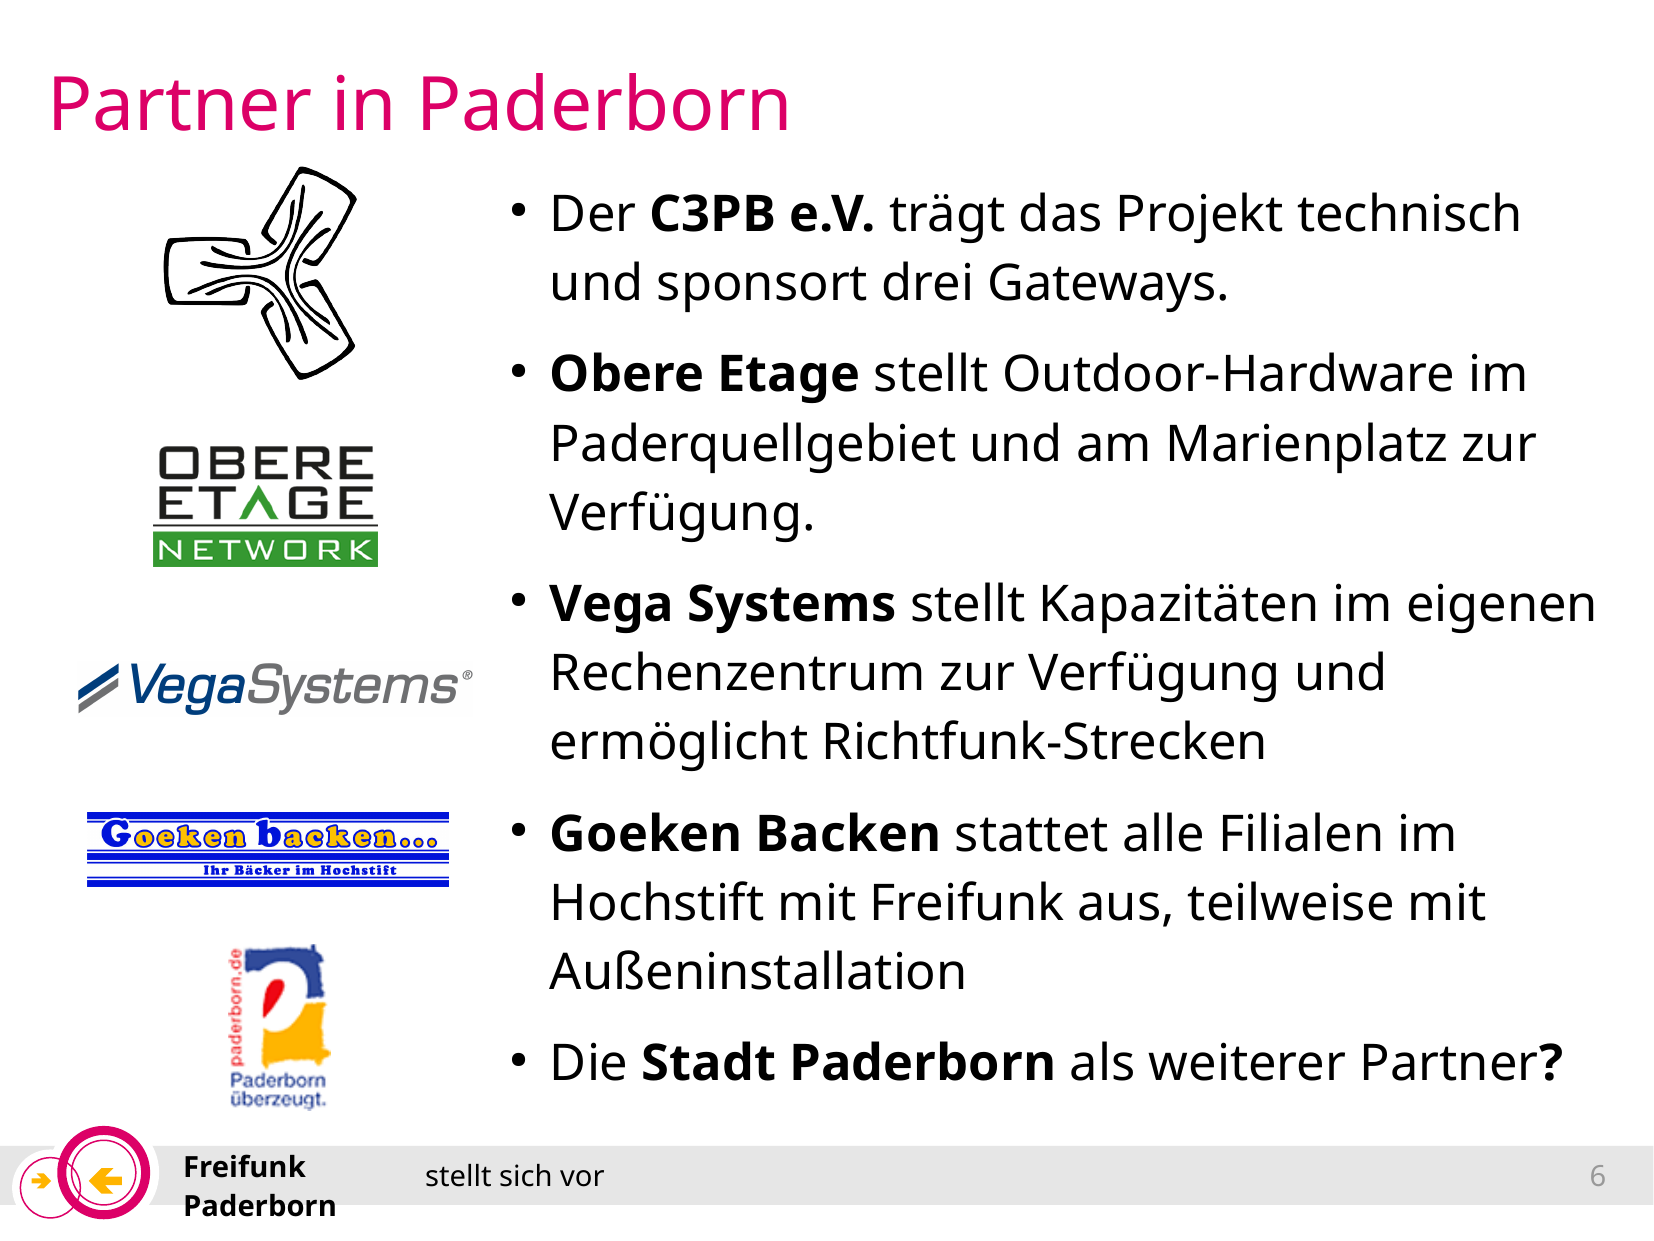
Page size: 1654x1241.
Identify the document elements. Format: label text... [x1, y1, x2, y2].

picture [153, 156, 367, 390]
picture [228, 944, 331, 1111]
picture [87, 812, 449, 887]
title Partner in Paderborn [47, 45, 1607, 158]
picture [153, 437, 378, 567]
picture [77, 661, 473, 717]
list Der C3PB e.V. trägt das Projekt technisch und sponsort drei Gateways. Obere Etage stellt Outdoor-Hardware im Paderquellgebiet und am Marienplatz zur Verfügung. Vega Systems stellt Kapazitäten im eigenen Rechenzentrum zur Verfügung und ermöglicht Richtfunk-Strecken Goeken Backen stattet alle Filialen im Hochstift mit Freifunk aus, teilweise mit Außeninstallation Die Stadt Paderborn als weiterer Partner? [496, 177, 1607, 1111]
